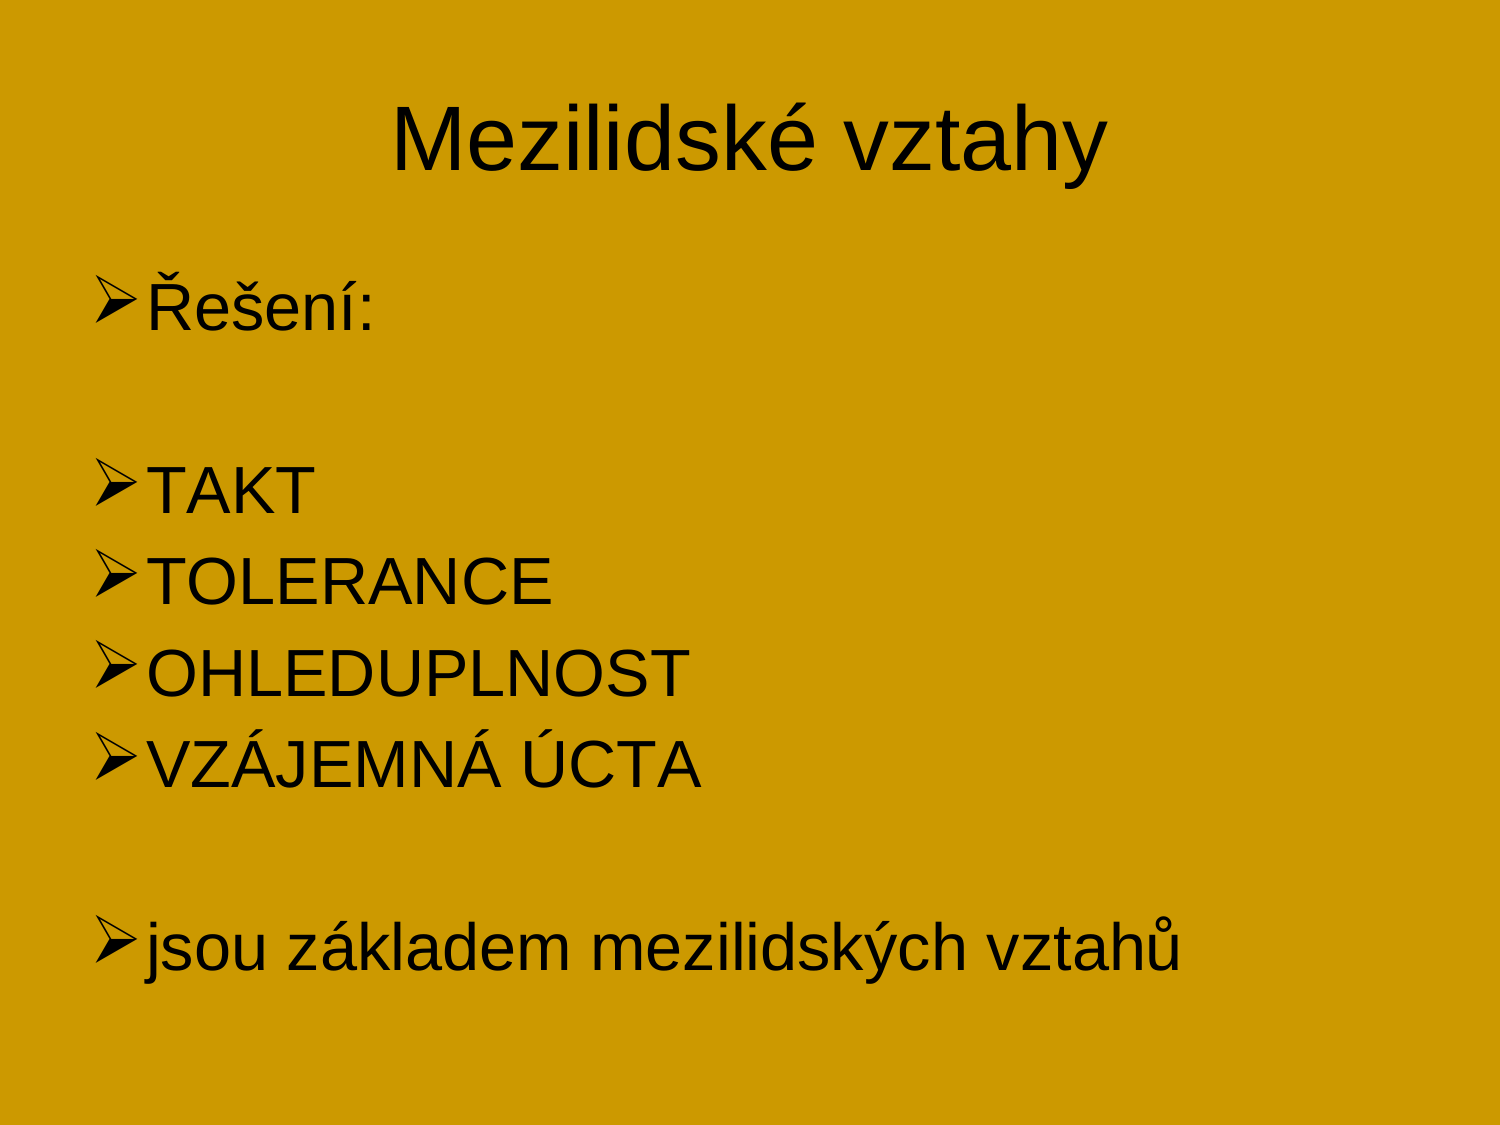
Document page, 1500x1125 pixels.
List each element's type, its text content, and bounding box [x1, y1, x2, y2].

list Řešení: TAKT TOLERANCE OHLEDUPLNOST VZÁJEMNÁ ÚCTA jsou základem mezilidských vztahů [75, 262, 1426, 1034]
title Mezilidské vztahy [75, 45, 1426, 233]
